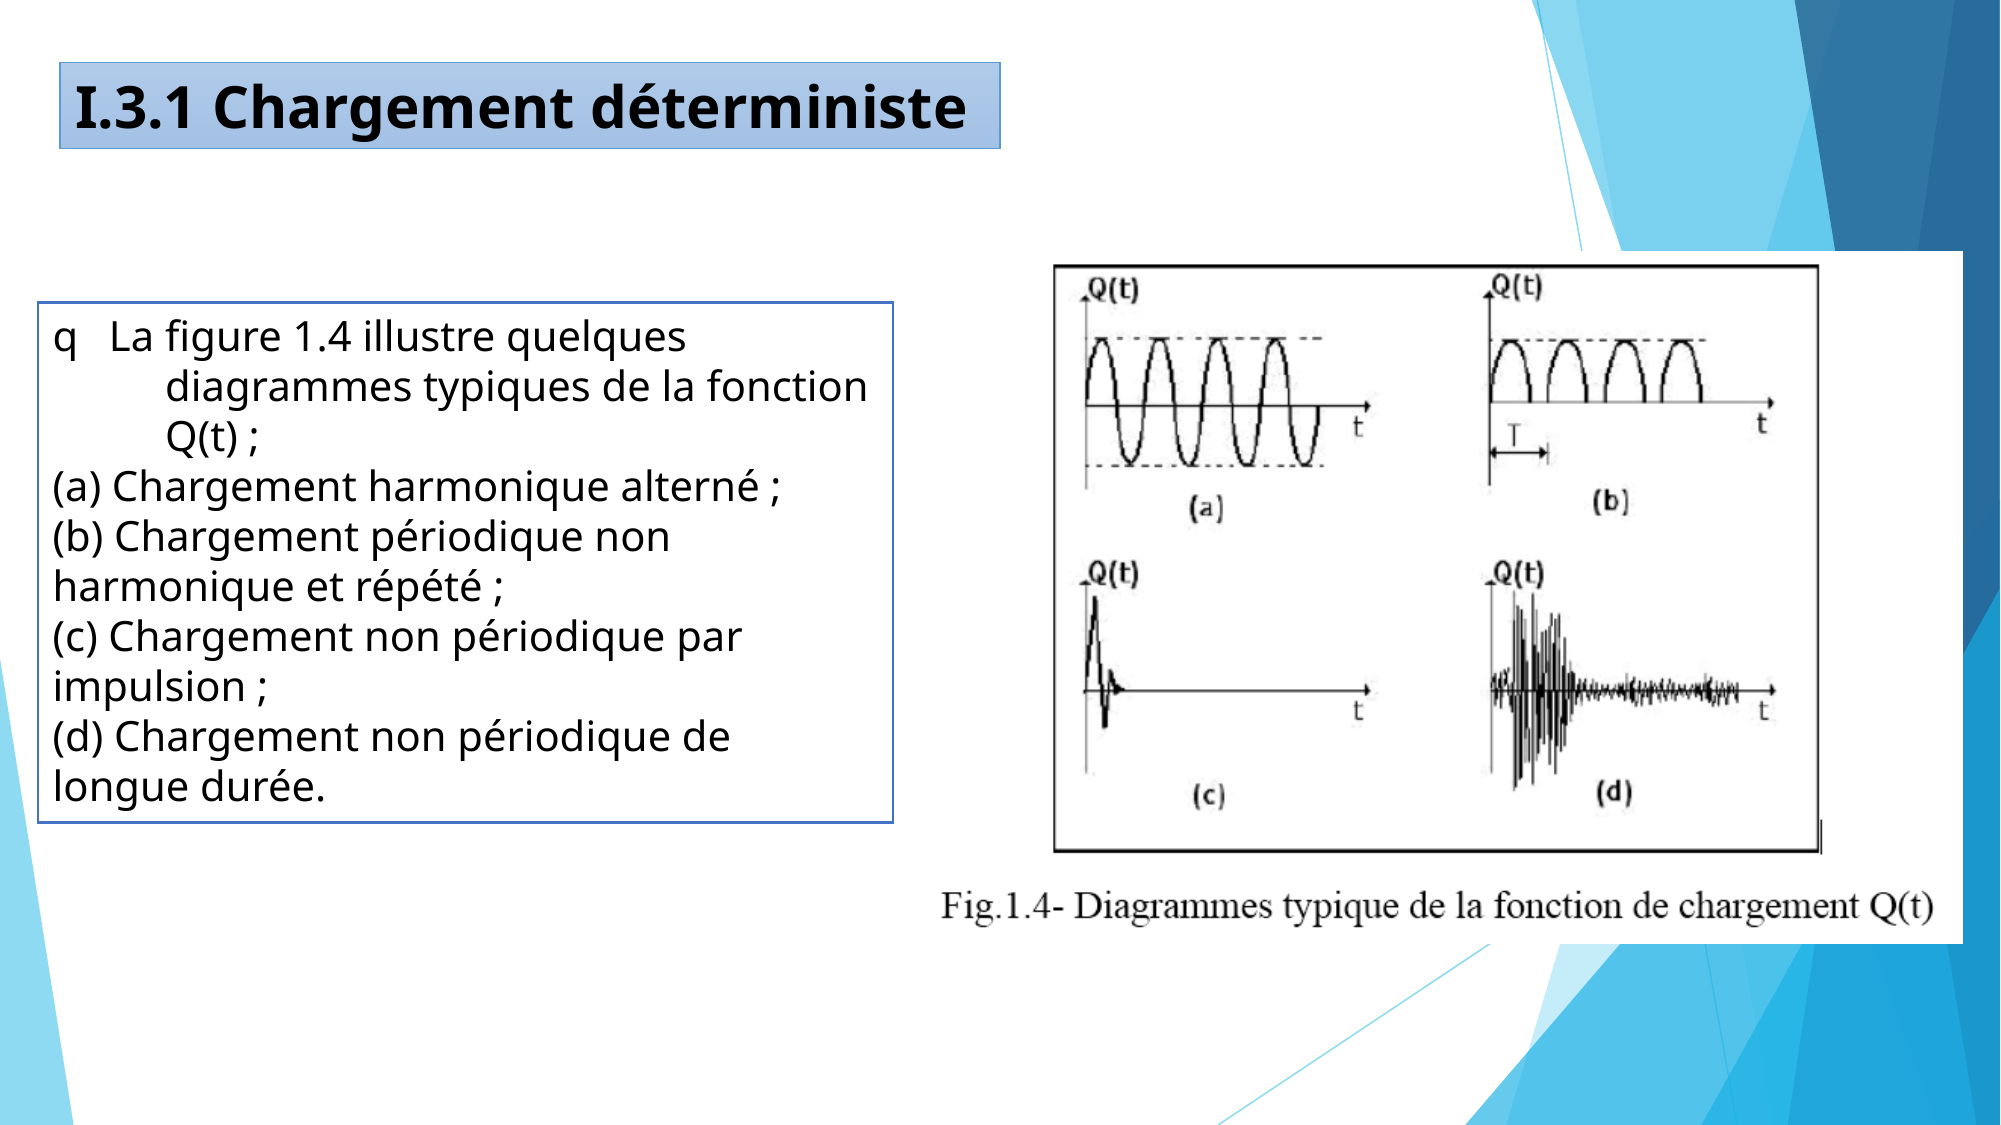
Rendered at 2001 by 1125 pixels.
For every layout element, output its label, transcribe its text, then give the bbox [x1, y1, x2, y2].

text_box I.3.1 Chargement déterministe [60, 62, 1000, 149]
picture [928, 251, 1963, 944]
text_box La figure 1.4 illustre quelques diagrammes typiques de la fonction Q(t) ; (a) Chargement harmonique alterné ; (b) Chargement périodique non harmonique et répété ; (c) Chargement non périodique par impulsion ; (d) Chargement non périodique de longue durée. [37, 302, 894, 823]
